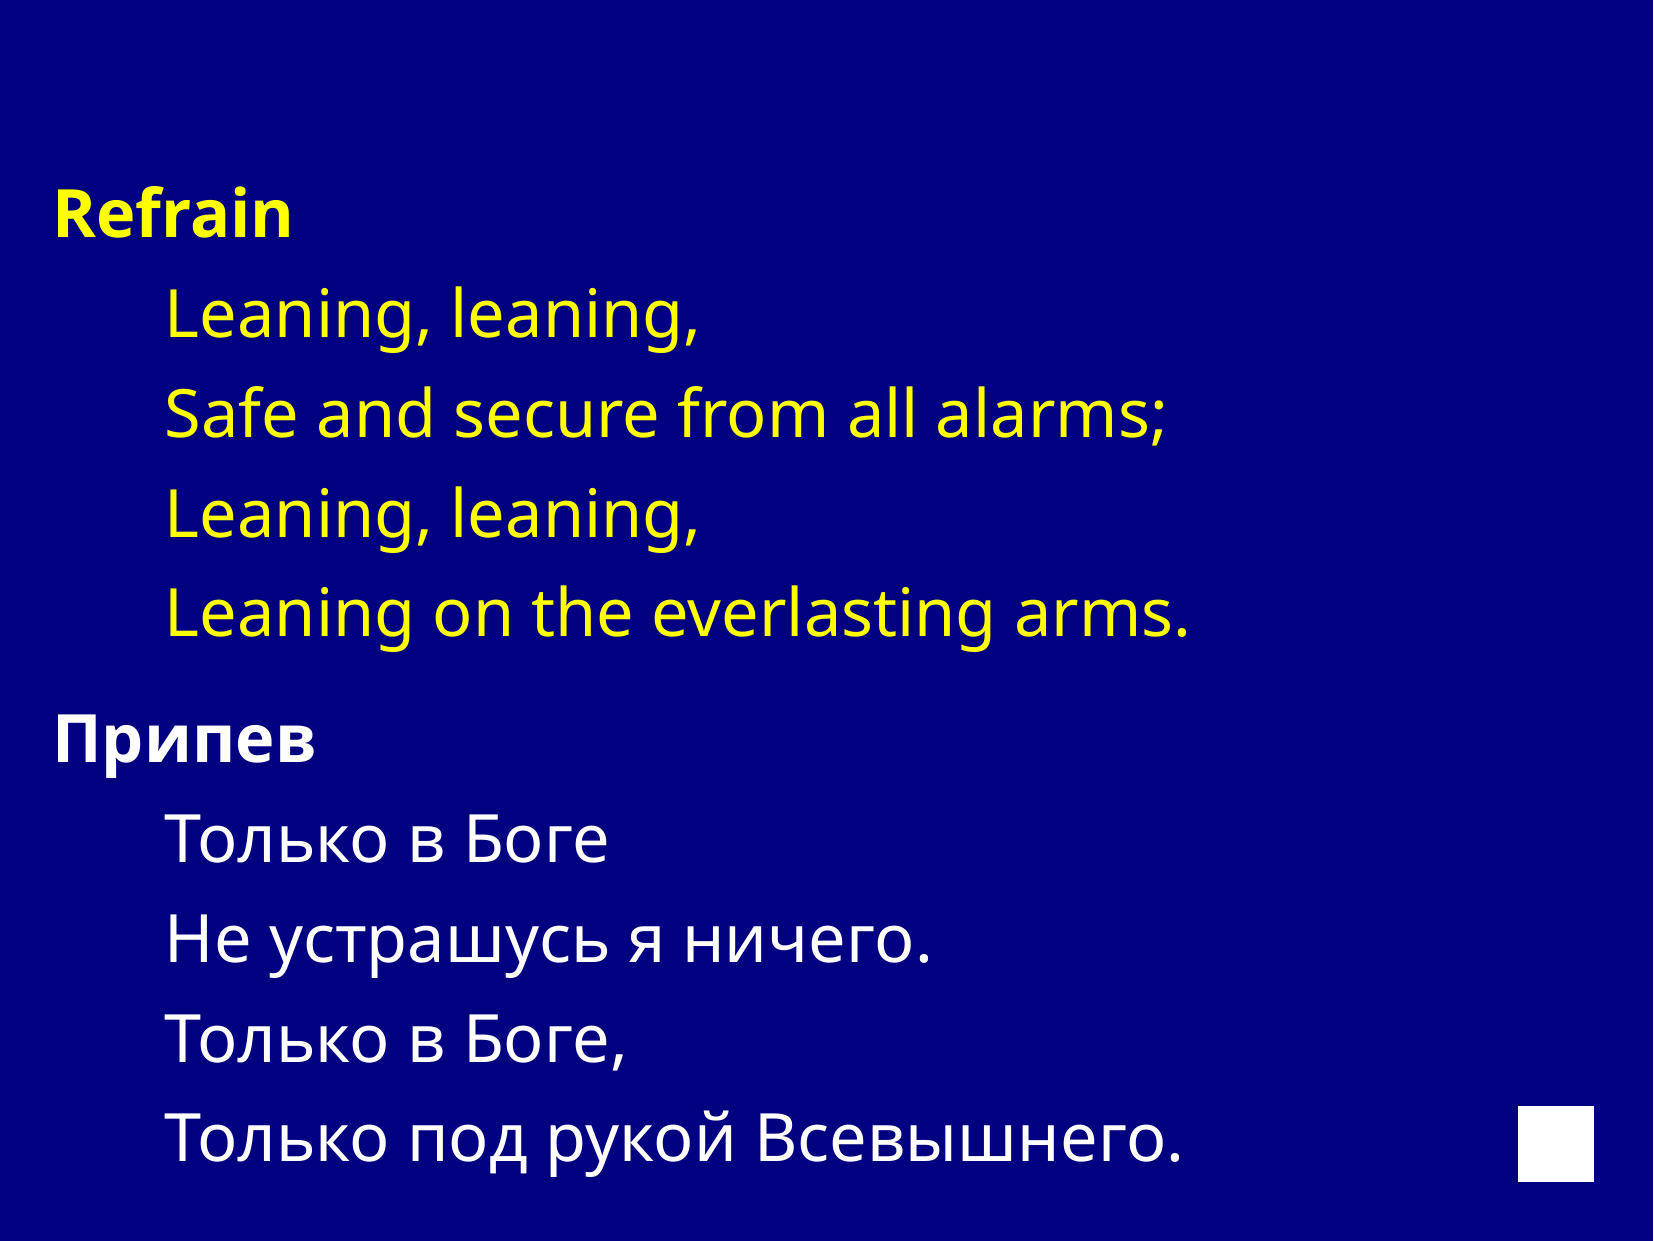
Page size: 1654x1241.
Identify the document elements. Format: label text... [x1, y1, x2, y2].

text_box Припев Только в Боге Не устрашусь я ничего. Только в Боге, Только под рукой Всевышнего. [37, 675, 1576, 1163]
text_box [1518, 1106, 1594, 1182]
text_box Refrain Leaning, leaning, Safe and secure from all alarms; Leaning, leaning, Leaning on the everlasting arms. [37, 150, 1651, 638]
